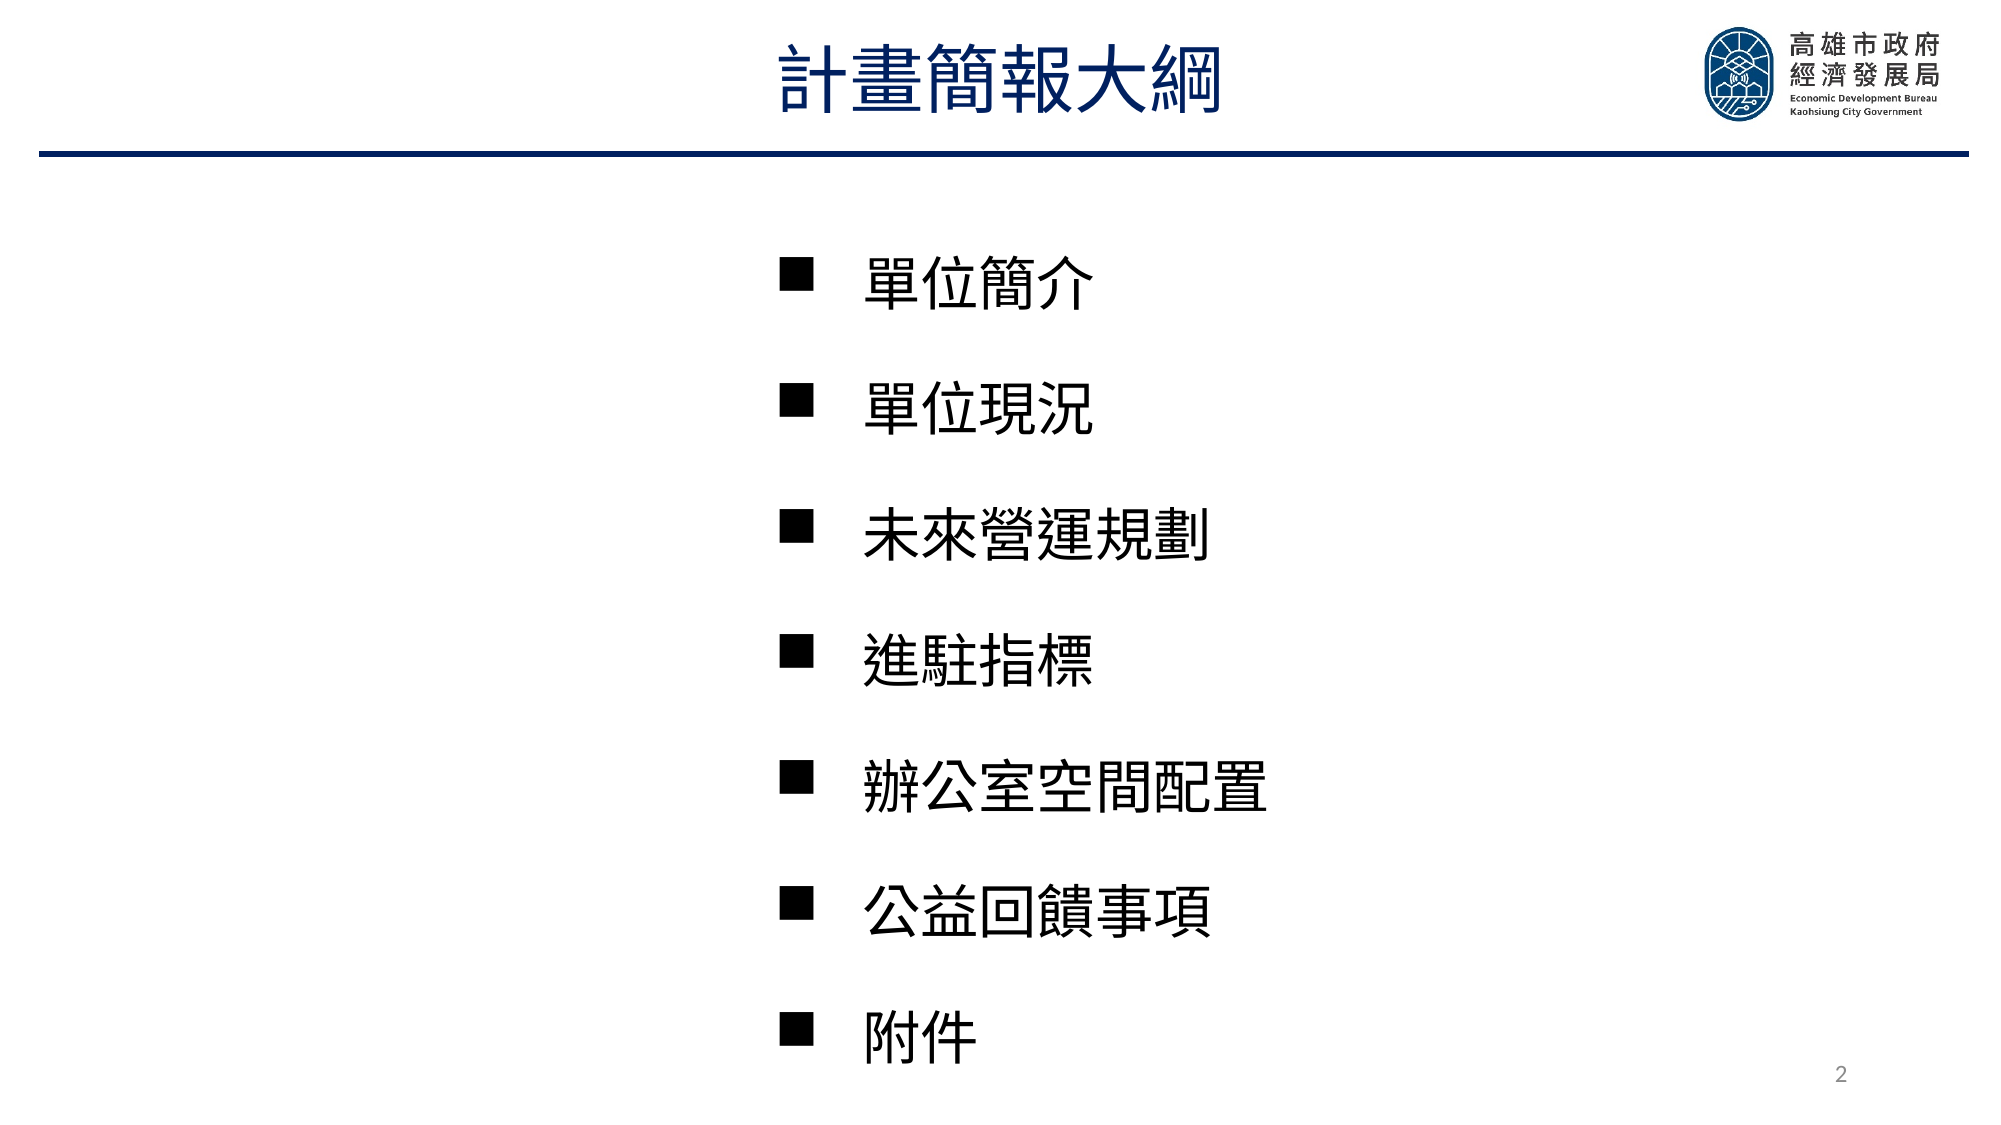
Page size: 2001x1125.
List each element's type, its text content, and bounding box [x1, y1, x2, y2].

text_box 計畫簡報大綱 [0, 35, 2000, 187]
text_box 單位簡介 單位現況 未來營運規劃 進駐指標 辦公室空間配置 公益回饋事項 附件 [759, 204, 1449, 1103]
picture [1662, 7, 1969, 148]
